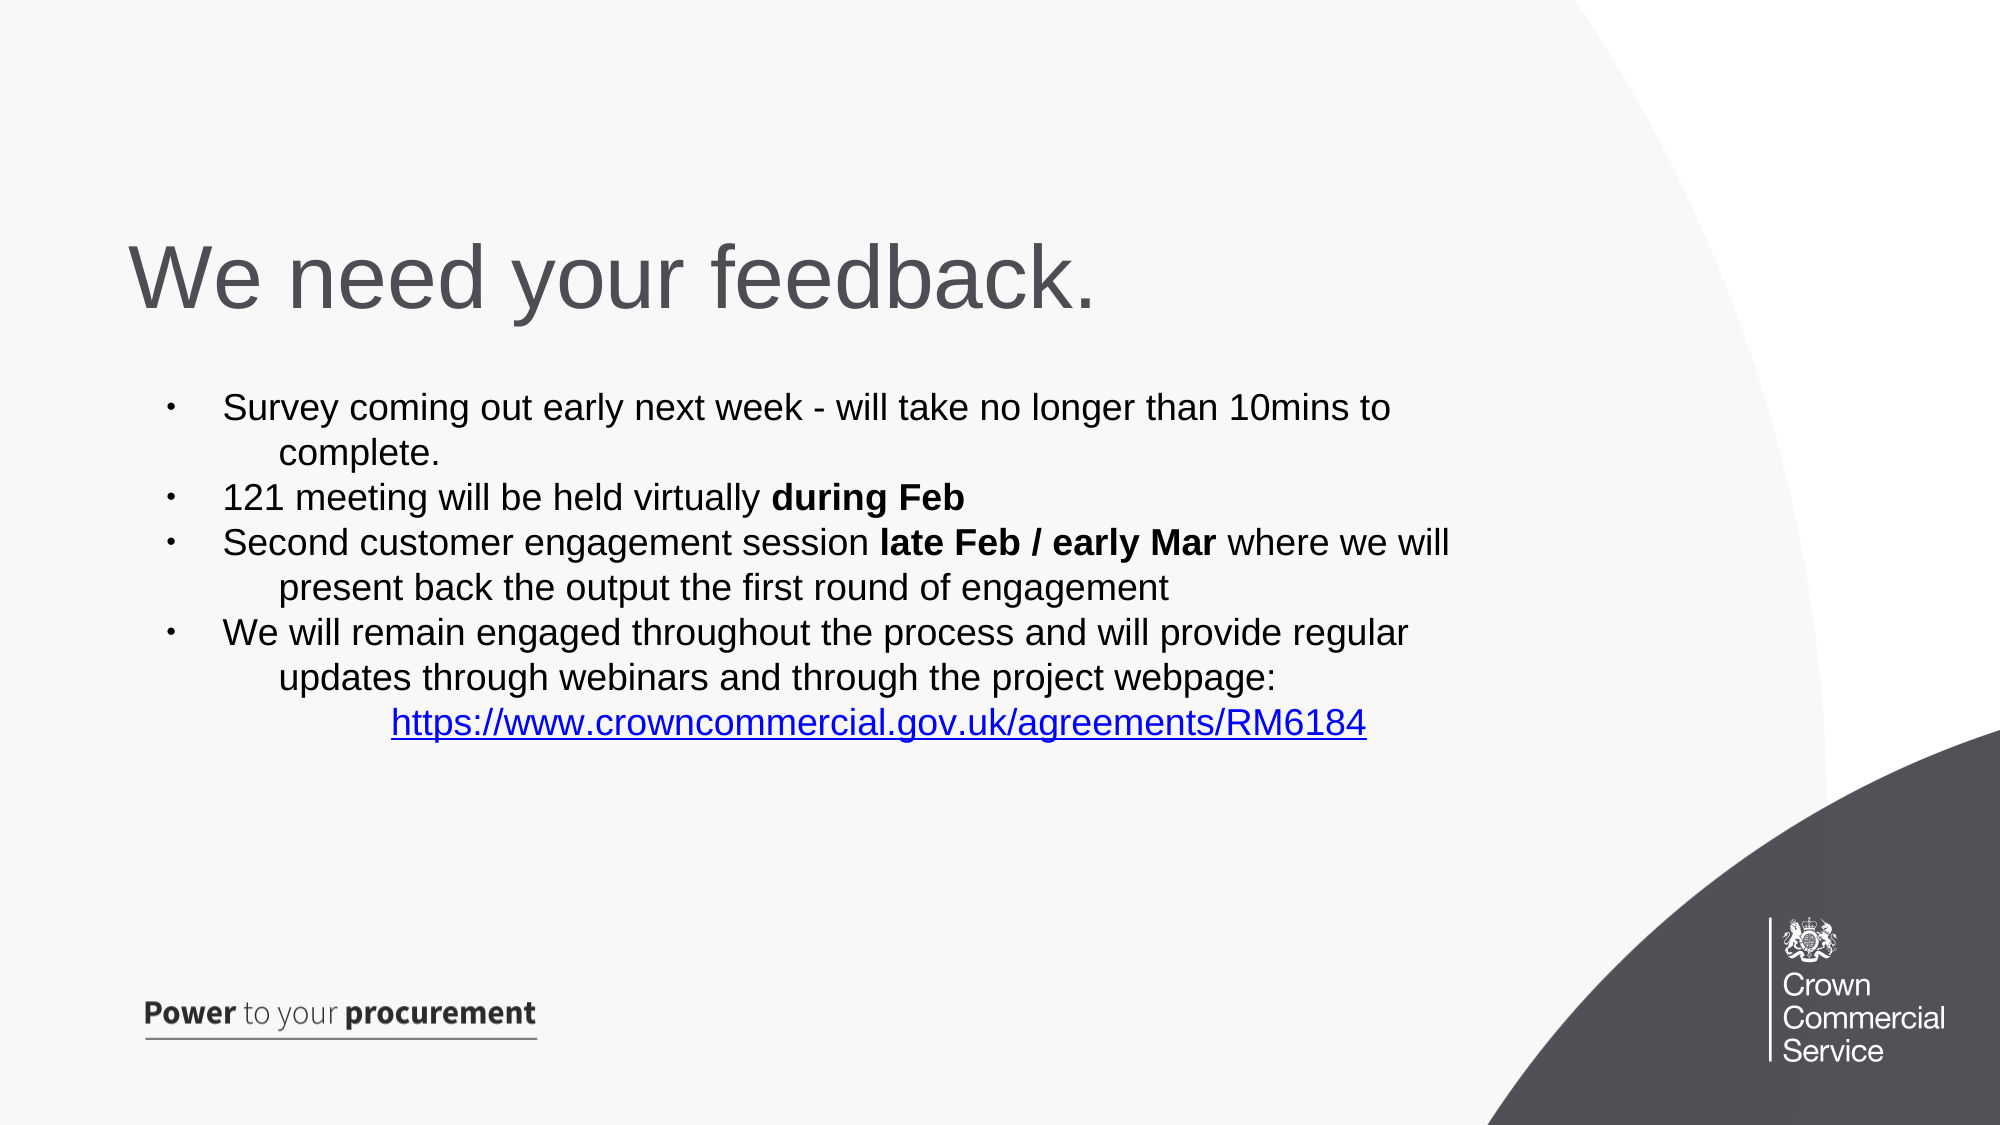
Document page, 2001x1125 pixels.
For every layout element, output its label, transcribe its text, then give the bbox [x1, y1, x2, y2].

subtitle Survey coming out early next week - will take no longer than 10mins to complete. 121 meeting will be held virtually during Feb Second customer engagement session late Feb / early Mar where we will present back the output the first round of engagement We will remain engaged throughout the process and will provide regular updates through webinars and through the project webpage: https://www.crowncommercial.gov.uk/agreements/RM6184 [128, 383, 1465, 1063]
title We need your feedback. [128, 219, 1922, 358]
